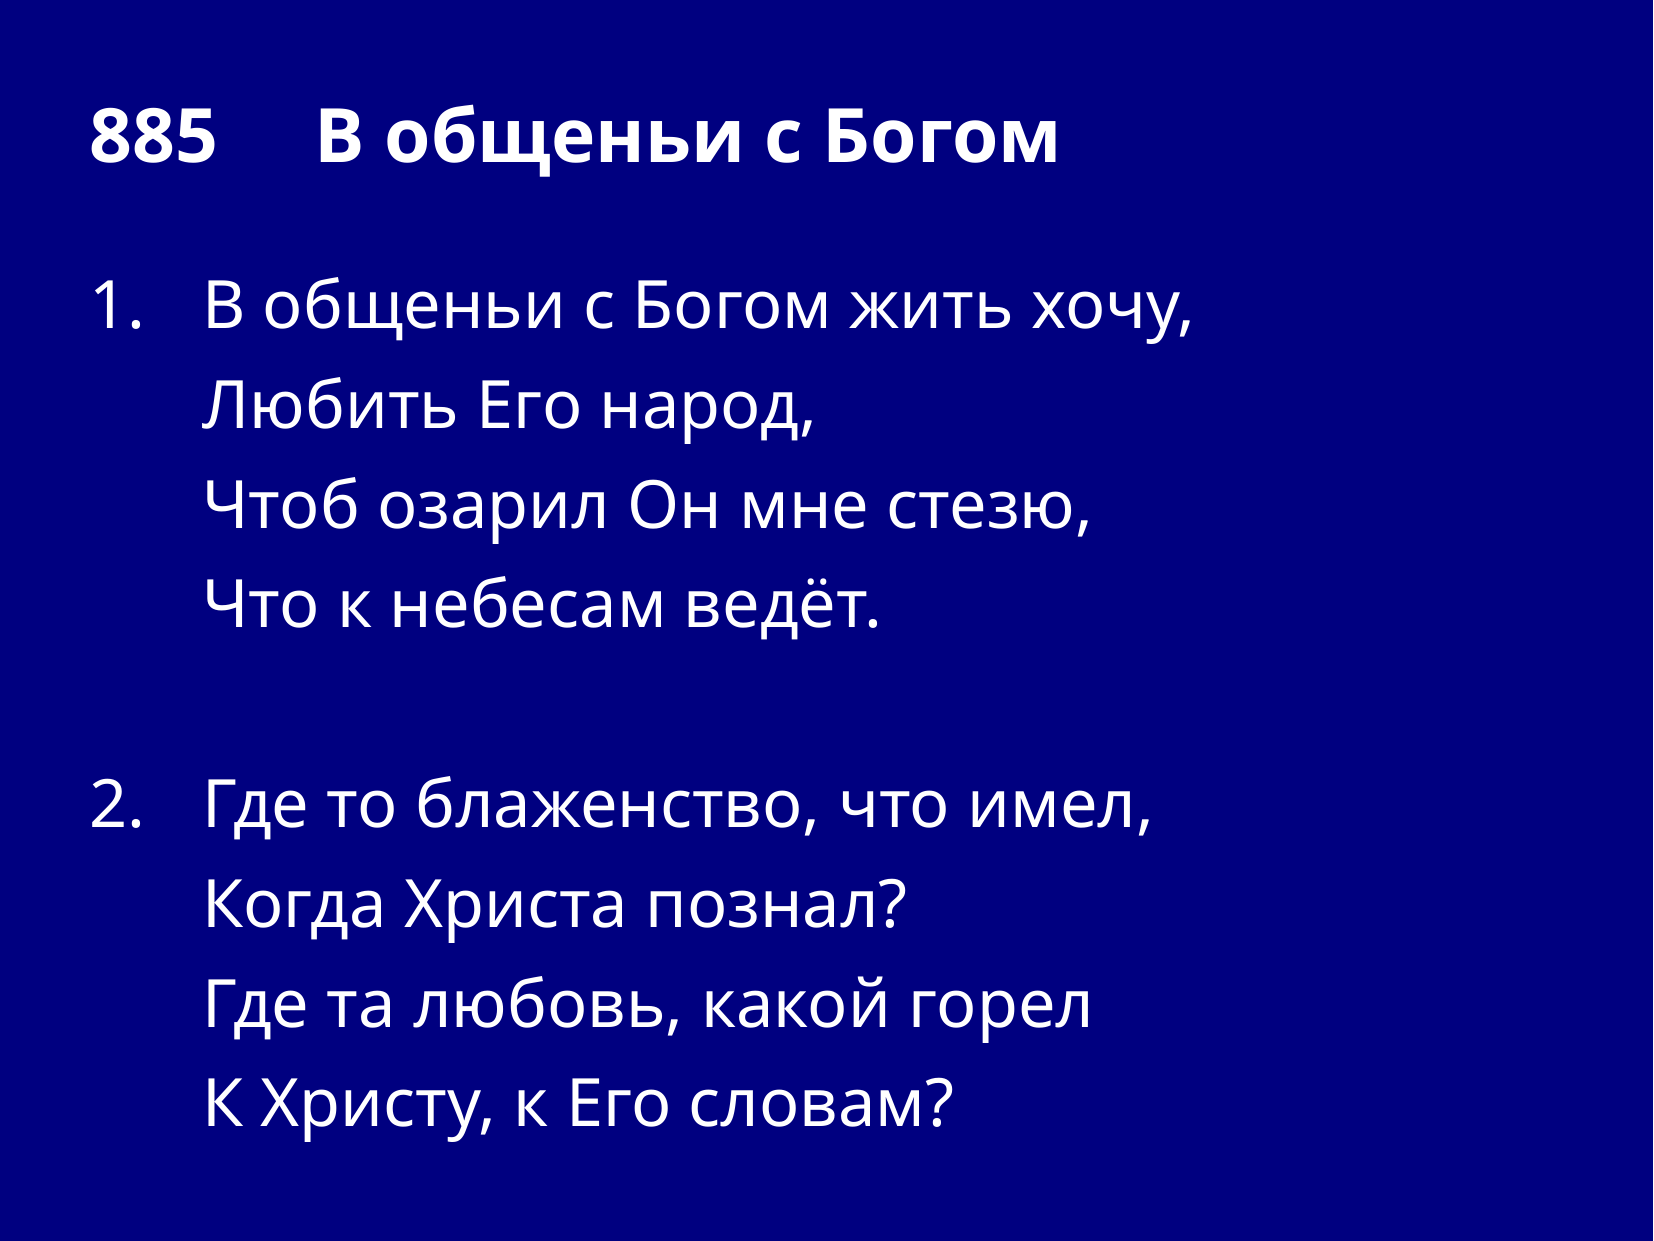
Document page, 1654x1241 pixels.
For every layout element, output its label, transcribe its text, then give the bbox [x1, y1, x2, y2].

text_box 1. В общеньи с Богом жить хочу, Любить Его народ, Чтоб озарил Он мне стезю, Что к небесам ведёт. 2. Где то блаженство, что имел, Когда Христа познал? Где та любовь, какой горел К Христу, к Его словам? [75, 188, 1576, 1163]
text_box 885 В общеньи с Богом [75, 75, 1576, 188]
